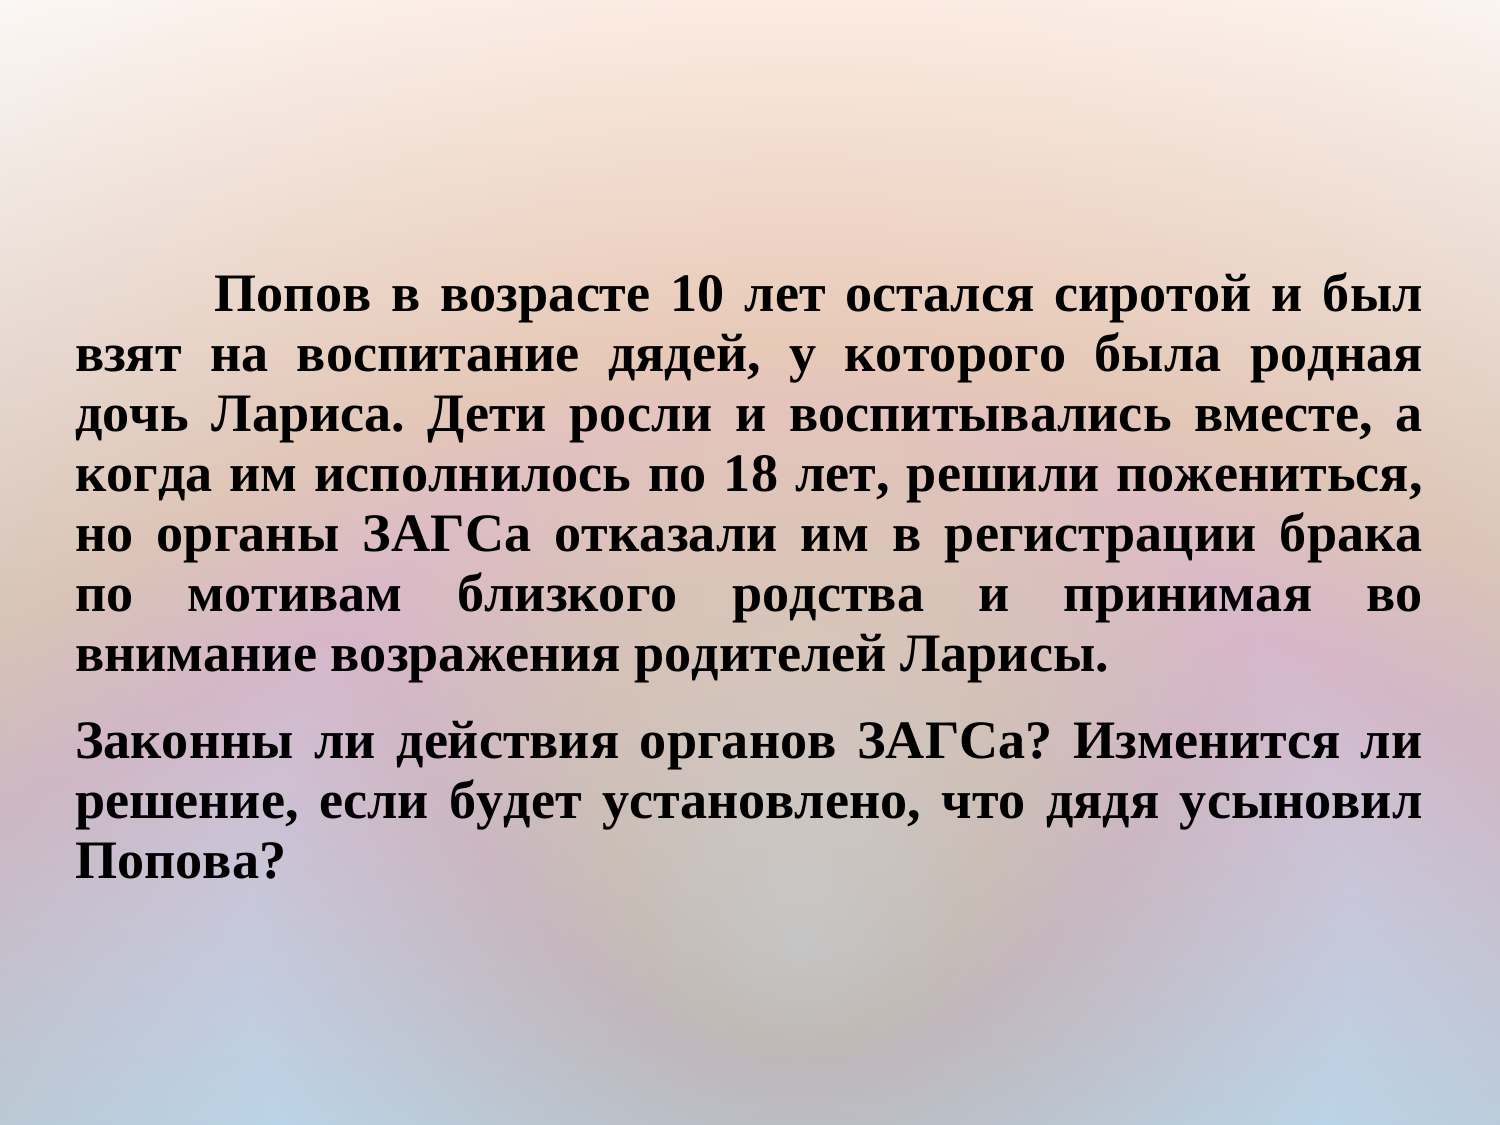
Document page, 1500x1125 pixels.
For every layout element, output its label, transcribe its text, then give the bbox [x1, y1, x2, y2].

list Попов в возрасте 10 лет остался сиротой и был взят на воспитание дядей, у которого была родная дочь Лариса. Дети росли и воспитывались вместе, а когда им исполнилось по 18 лет, решили пожениться, но органы ЗАГСа отказали им в регистрации брака по мотивам близкого родства и принимая во внимание возражения родителей Ларисы. Законны ли действия органов ЗАГСа? Изменится ли решение, если будет установлено, что дядя усыновил Попова? [75, 263, 1425, 1006]
picture [0, 0, 1500, 1125]
